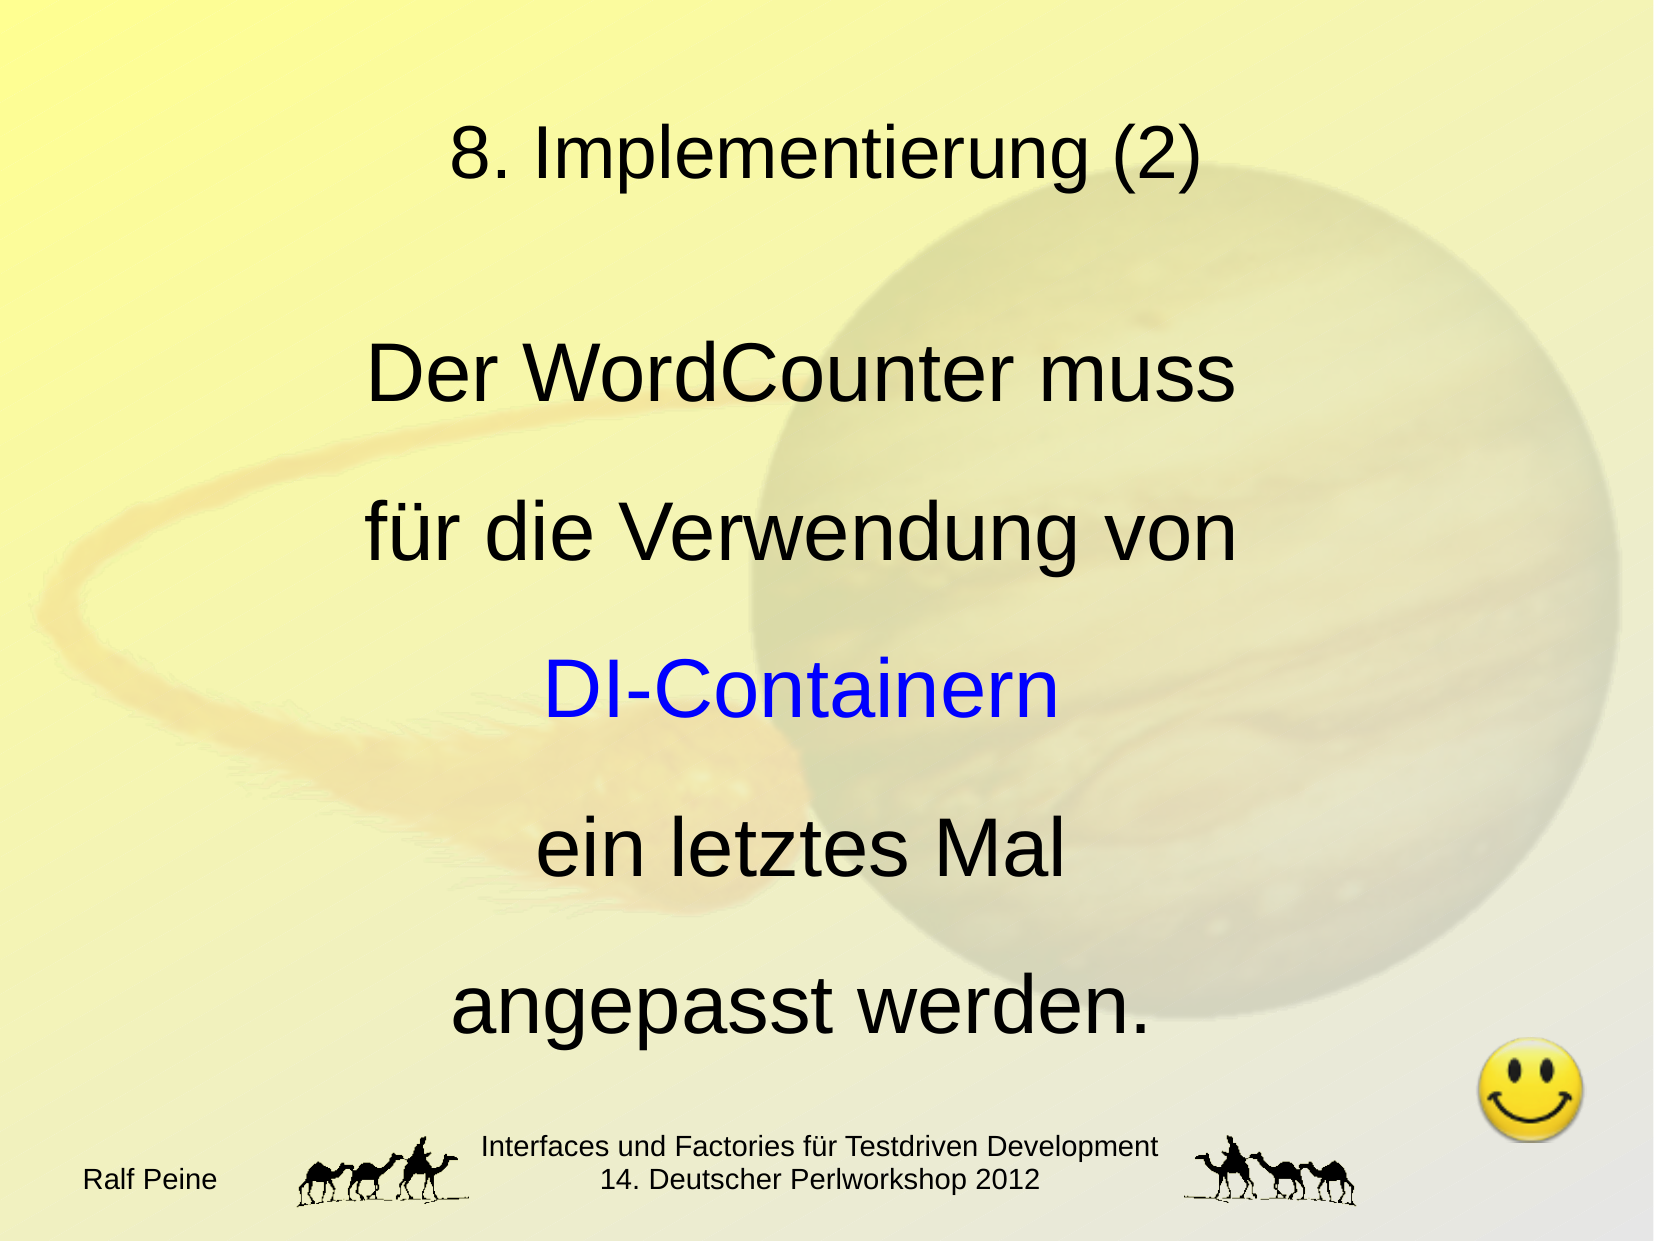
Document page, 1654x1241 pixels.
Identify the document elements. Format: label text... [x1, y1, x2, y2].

picture [291, 1134, 469, 1214]
title 8. Implementierung (2) [82, 49, 1571, 257]
picture [1184, 1133, 1362, 1213]
text_box Der WordCounter muss für die Verwendung von DI-Containern ein letztes Mal angepasst werden. [106, 277, 1498, 1102]
picture [3, 138, 1654, 1143]
